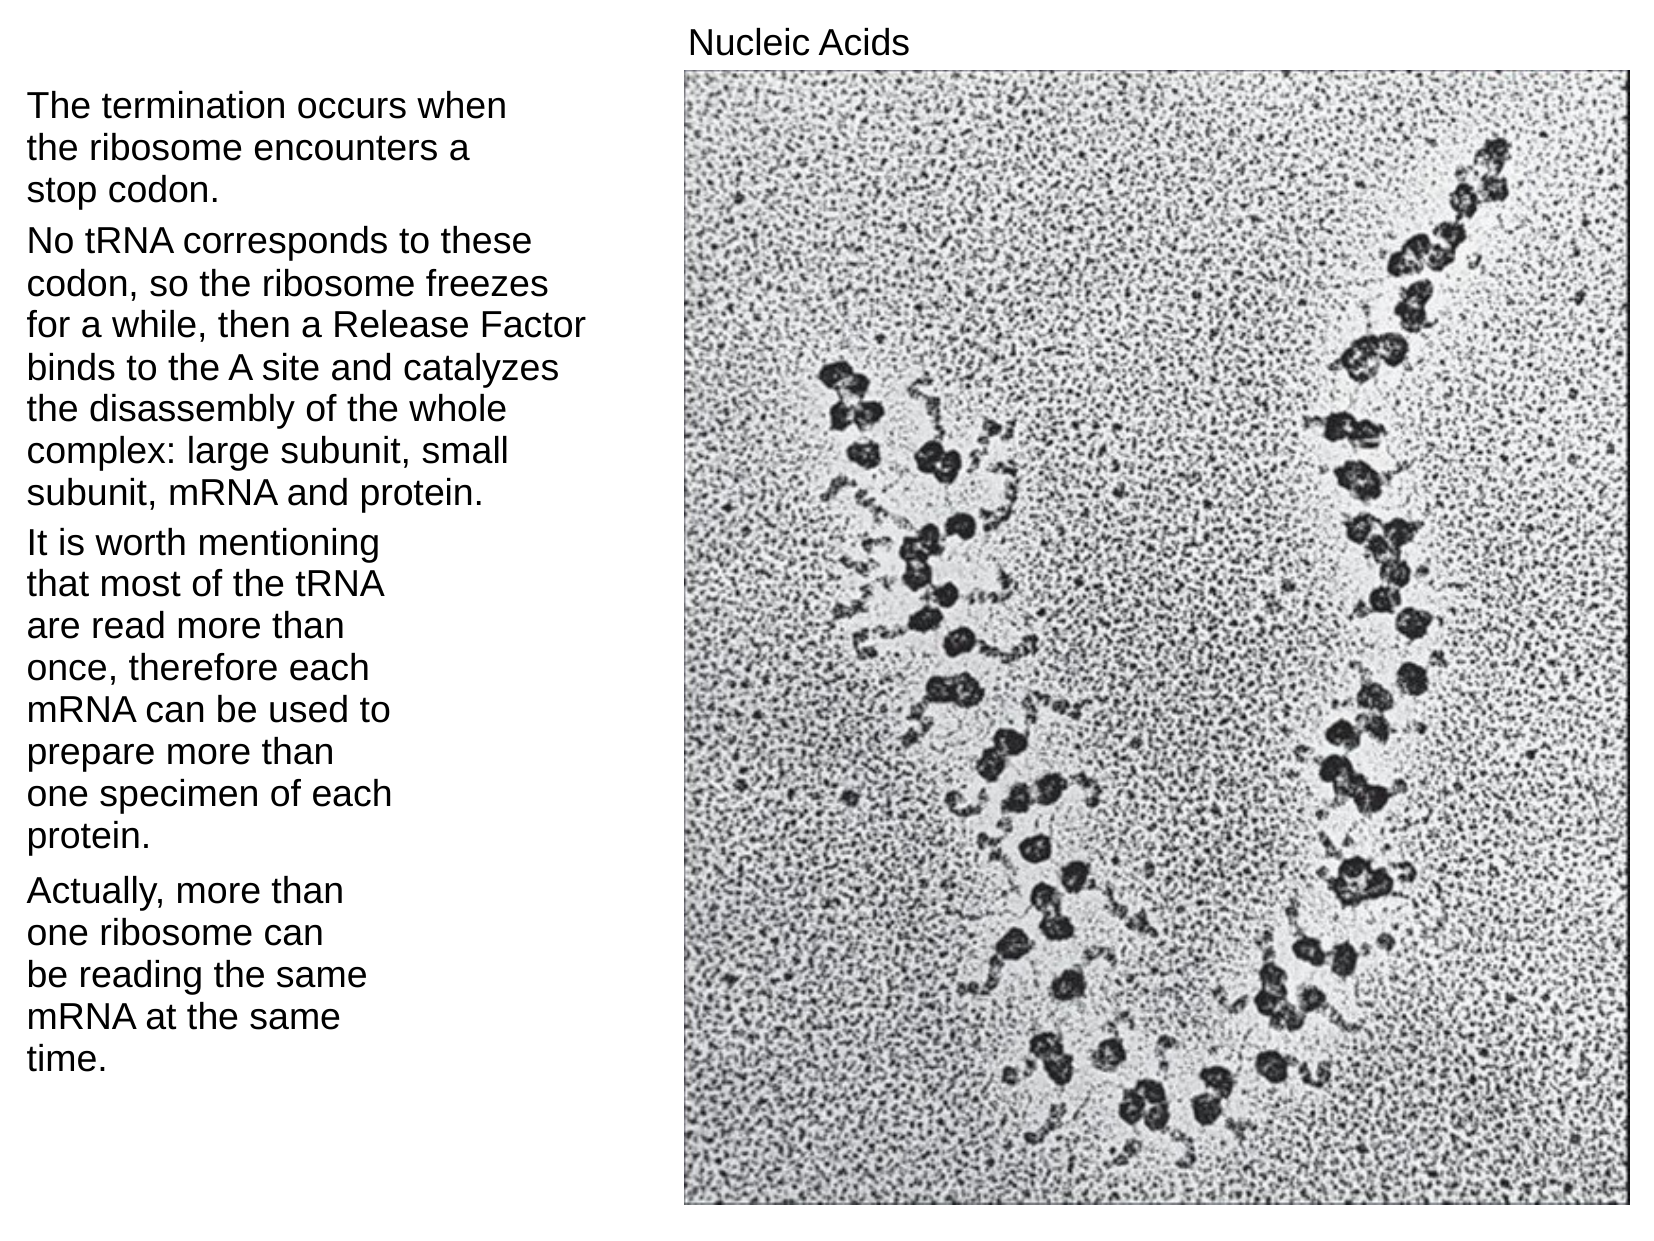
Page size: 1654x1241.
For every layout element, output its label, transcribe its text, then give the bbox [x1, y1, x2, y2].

text_box Actually, more than one ribosome can be reading the same mRNA at the same time. [11, 862, 390, 1129]
text_box Nucleic Acids [673, 14, 1654, 71]
picture [684, 70, 1630, 1205]
text_box The termination occurs when the ribosome encounters a stop codon. [11, 76, 532, 212]
text_box No tRNA corresponds to these codon, so the ribosome freezes for a while, then a Release Factor binds to the A site and catalyzes the disassembly of the whole complex: large subunit, small subunit, mRNA and protein. [11, 212, 615, 522]
text_box It is worth mentioning that most of the tRNA are read more than once, therefore each mRNA can be used to prepare more than one specimen of each protein. [11, 513, 414, 865]
